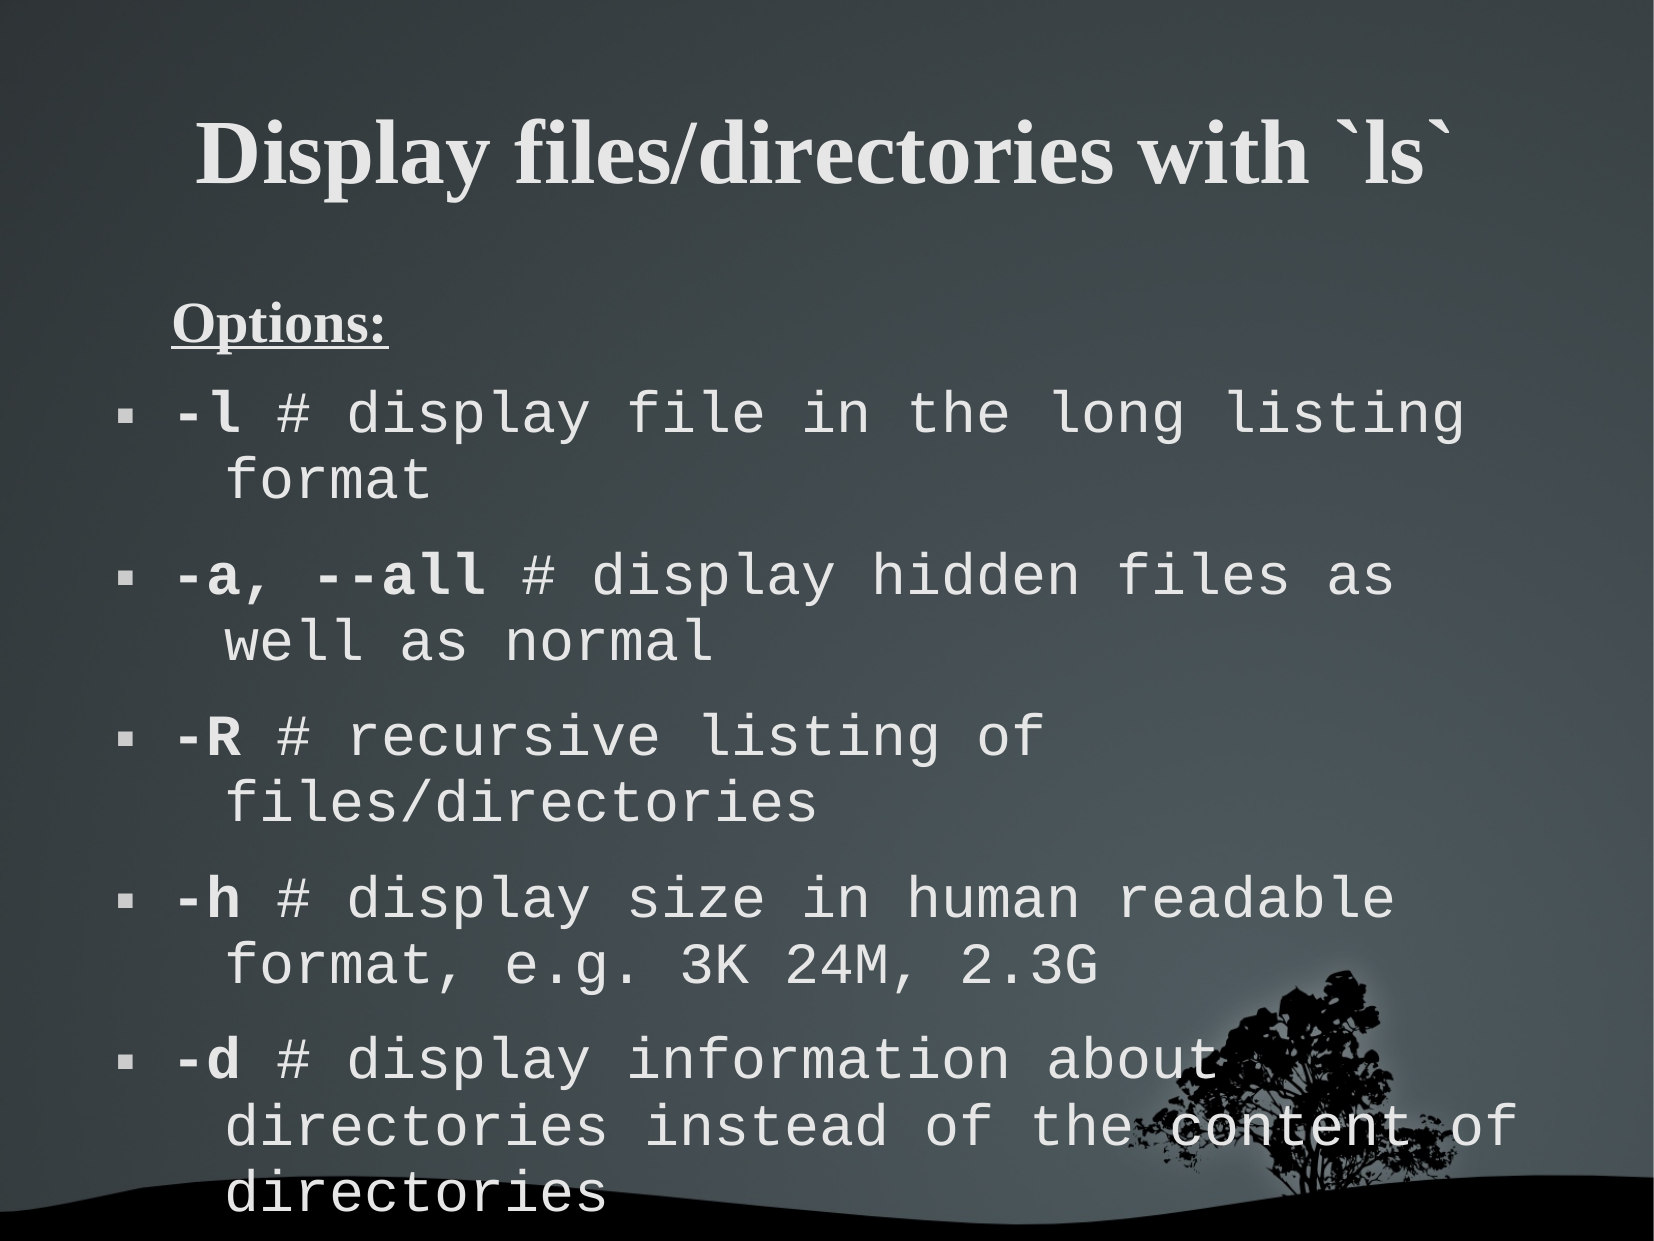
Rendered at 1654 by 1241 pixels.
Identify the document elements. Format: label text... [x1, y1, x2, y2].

picture [0, 0, 1654, 1241]
title Display files/directories with `ls` [82, 49, 1571, 257]
list Options: -l # display file in the long listing format -a, --all # display hidden files as well as normal -R # recursive listing of files/directories -h # display size in human readable format, e.g. 3K 24M, 2.3G -d # display information about directories instead of the content of directories [82, 290, 1571, 1229]
